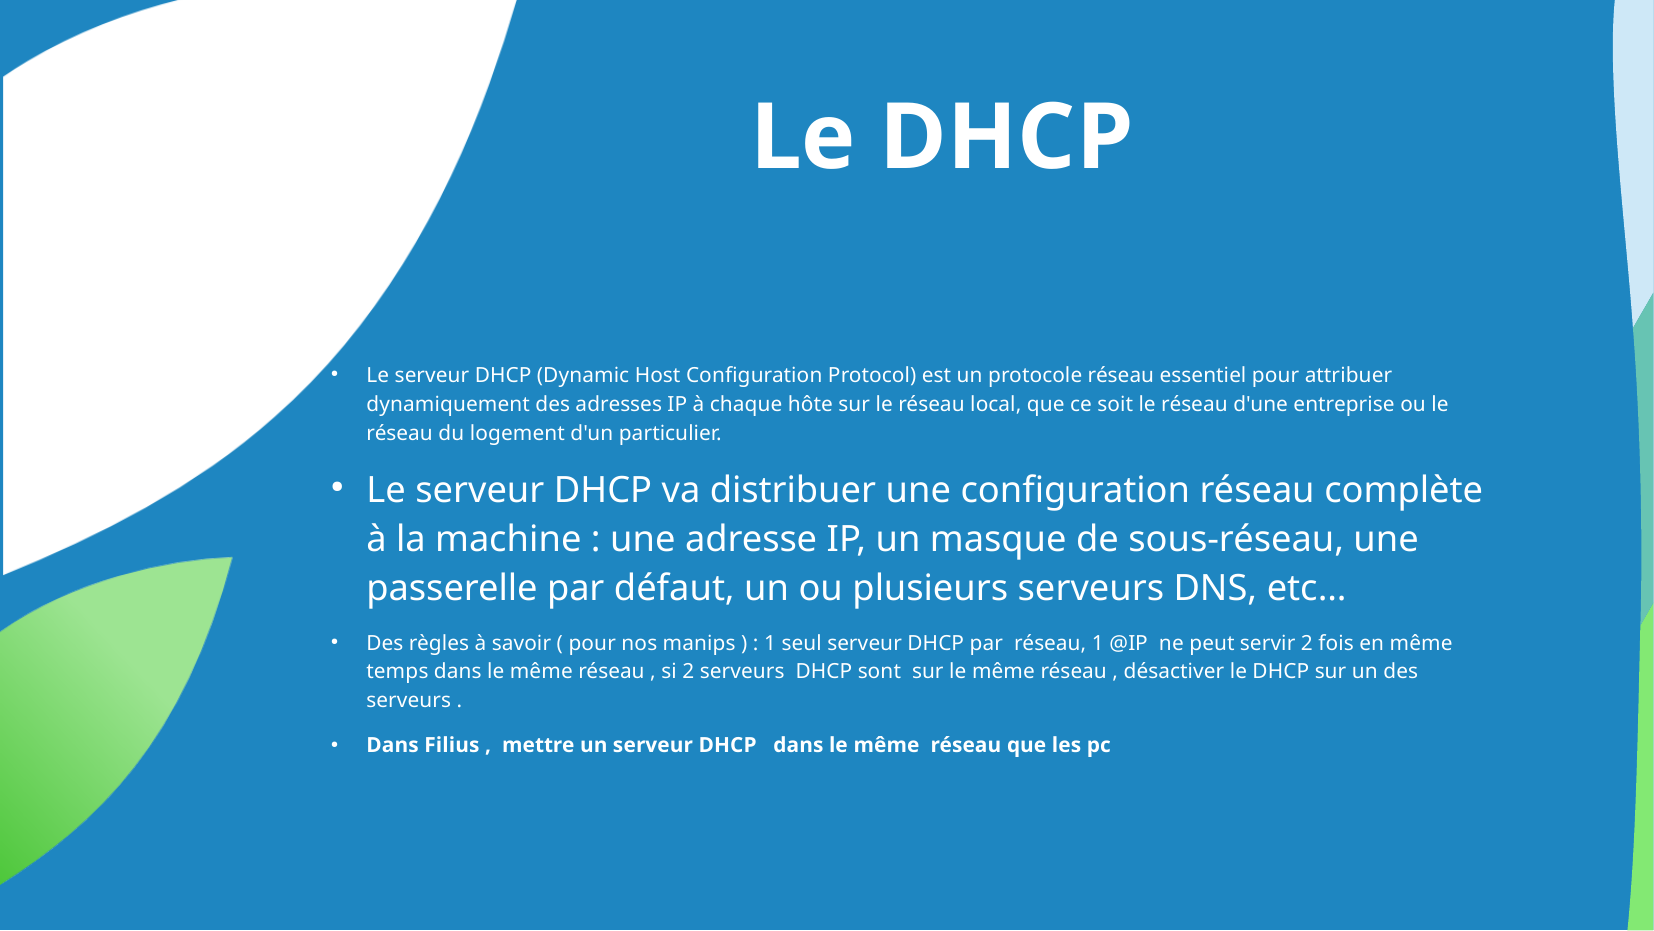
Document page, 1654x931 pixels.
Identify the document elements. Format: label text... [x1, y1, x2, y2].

title Le DHCP [318, 59, 1565, 207]
list Le serveur DHCP (Dynamic Host Configuration Protocol) est un protocole réseau essentiel pour attribuer dynamiquement des adresses IP à chaque hôte sur le réseau local, que ce soit le réseau d'une entreprise ou le réseau du logement d'un particulier. Le serveur DHCP va distribuer une configuration réseau complète à la machine : une adresse IP, un masque de sous-réseau, une passerelle par défaut, un ou plusieurs serveurs DNS, etc… Des règles à savoir ( pour nos manips ) : 1 seul serveur DHCP par réseau, 1 @IP ne peut servir 2 fois en même temps dans le même réseau , si 2 serveurs DHCP sont sur le même réseau , désactiver le DHCP sur un des serveurs . Dans Filius , mettre un serveur DHCP dans le même réseau que les pc [318, 324, 1506, 798]
picture [0, 0, 517, 885]
